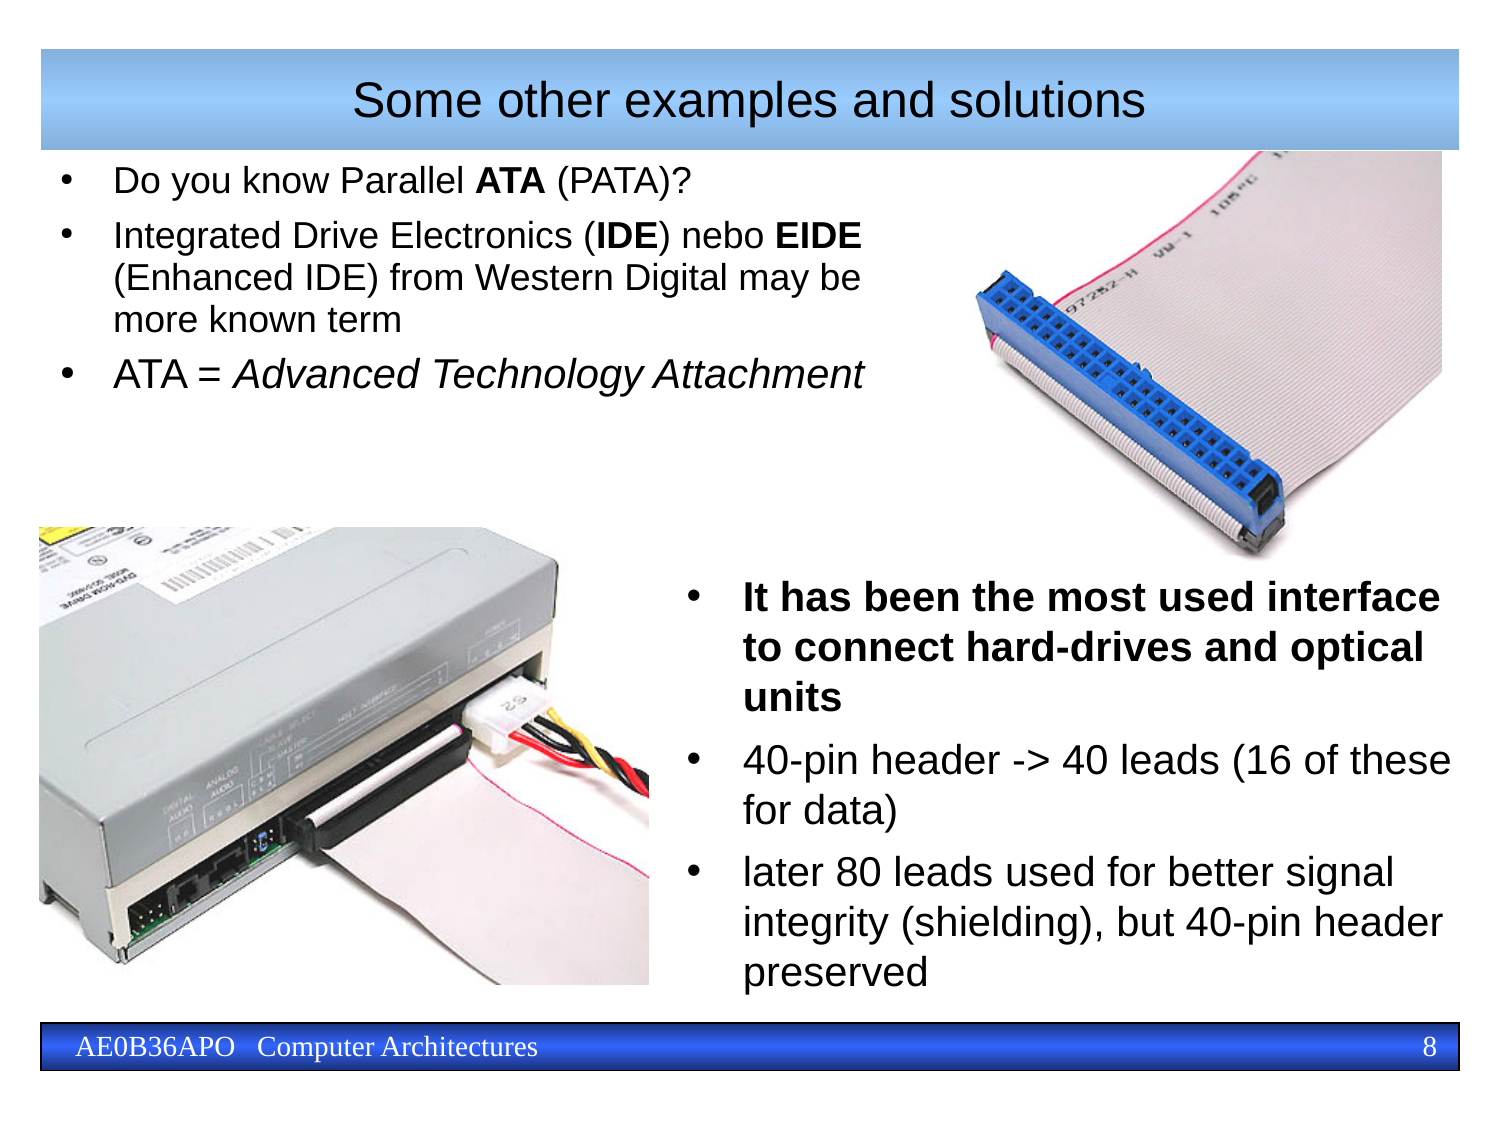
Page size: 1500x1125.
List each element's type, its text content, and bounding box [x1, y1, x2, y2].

text_box It has been the most used interface to connect hard-drives and optical units 40-pin header -> 40 leads (16 of these for data) later 80 leads used for better signal integrity (shielding), but 40-pin header preserved [671, 562, 1481, 938]
title Some other examples and solutions [41, 49, 1459, 150]
picture [953, 151, 1442, 562]
list Do you know Parallel ATA (PATA)? Integrated Drive Electronics (IDE) nebo EIDE (Enhanced IDE) from Western Digital may be more known term ATA = Advanced Technology Attachment [27, 152, 912, 528]
picture [39, 527, 649, 985]
